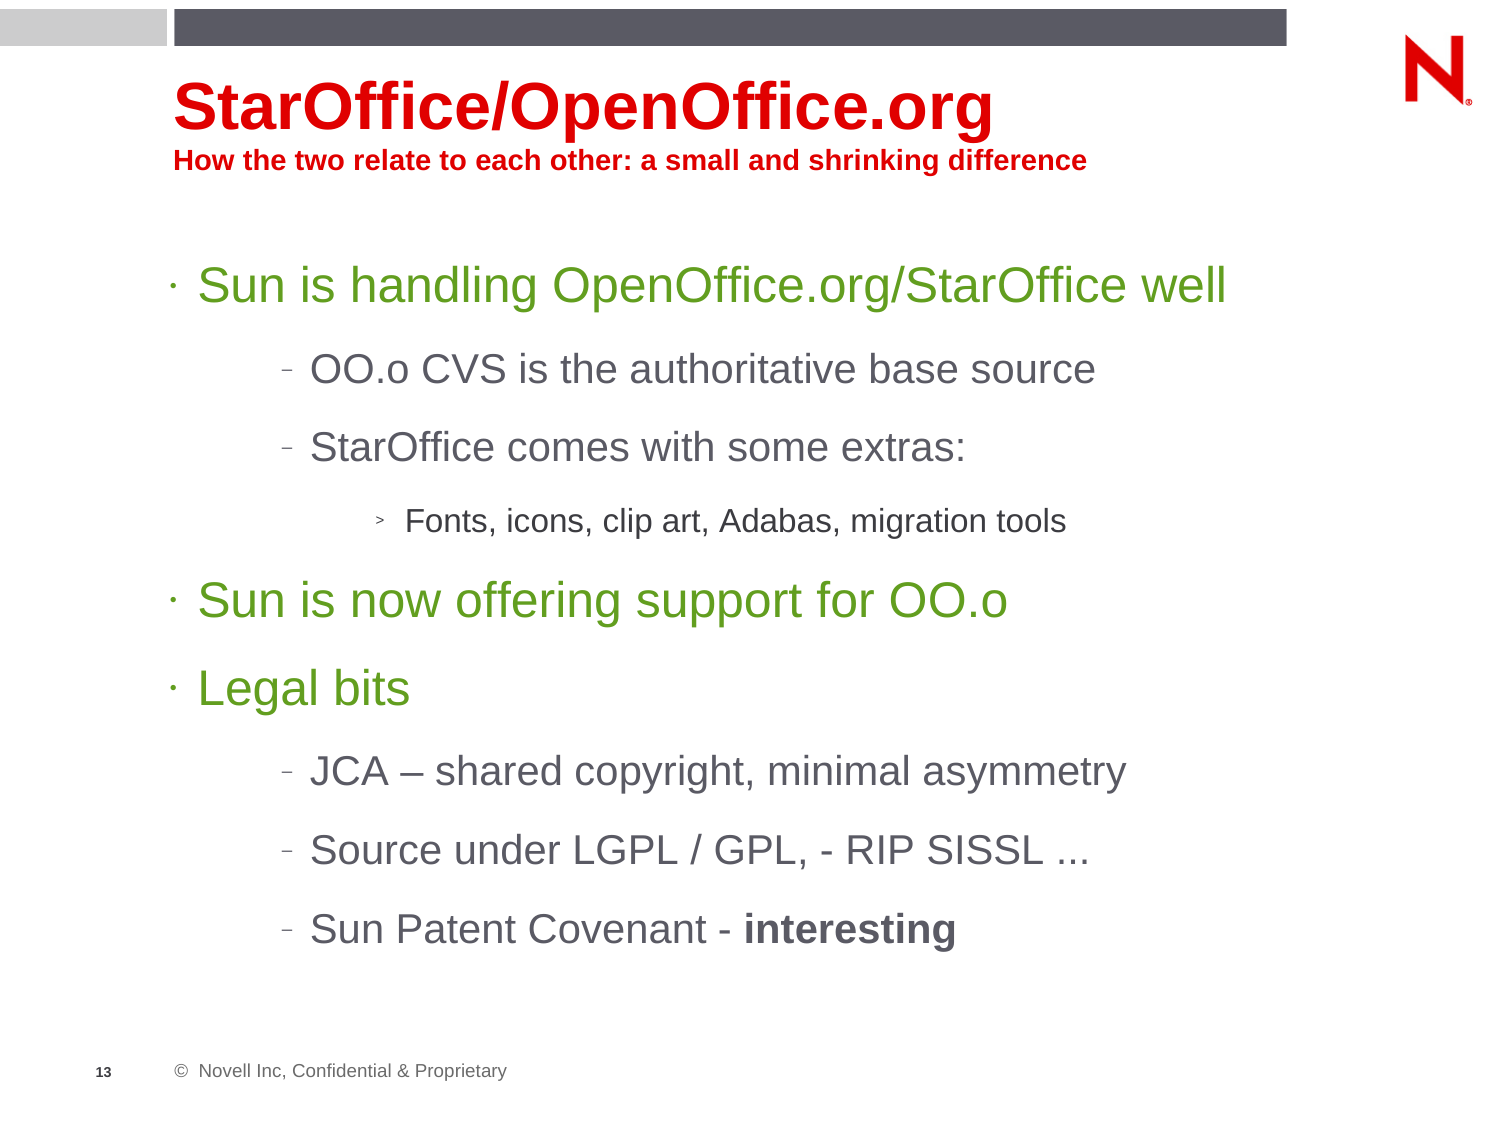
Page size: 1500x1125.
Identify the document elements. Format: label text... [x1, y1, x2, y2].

title StarOffice/OpenOffice.org How the two relate to each other: a small and shrinking difference [173, 41, 1395, 205]
list Sun is handling OpenOffice.org/StarOffice well OO.o CVS is the authoritative base source StarOffice comes with some extras: Fonts, icons, clip art, Adabas, migration tools Sun is now offering support for OO.o Legal bits JCA – shared copyright, minimal asymmetry Source under LGPL / GPL, - RIP SISSL ... Sun Patent Covenant - interesting [169, 254, 1410, 986]
picture [1403, 32, 1473, 107]
